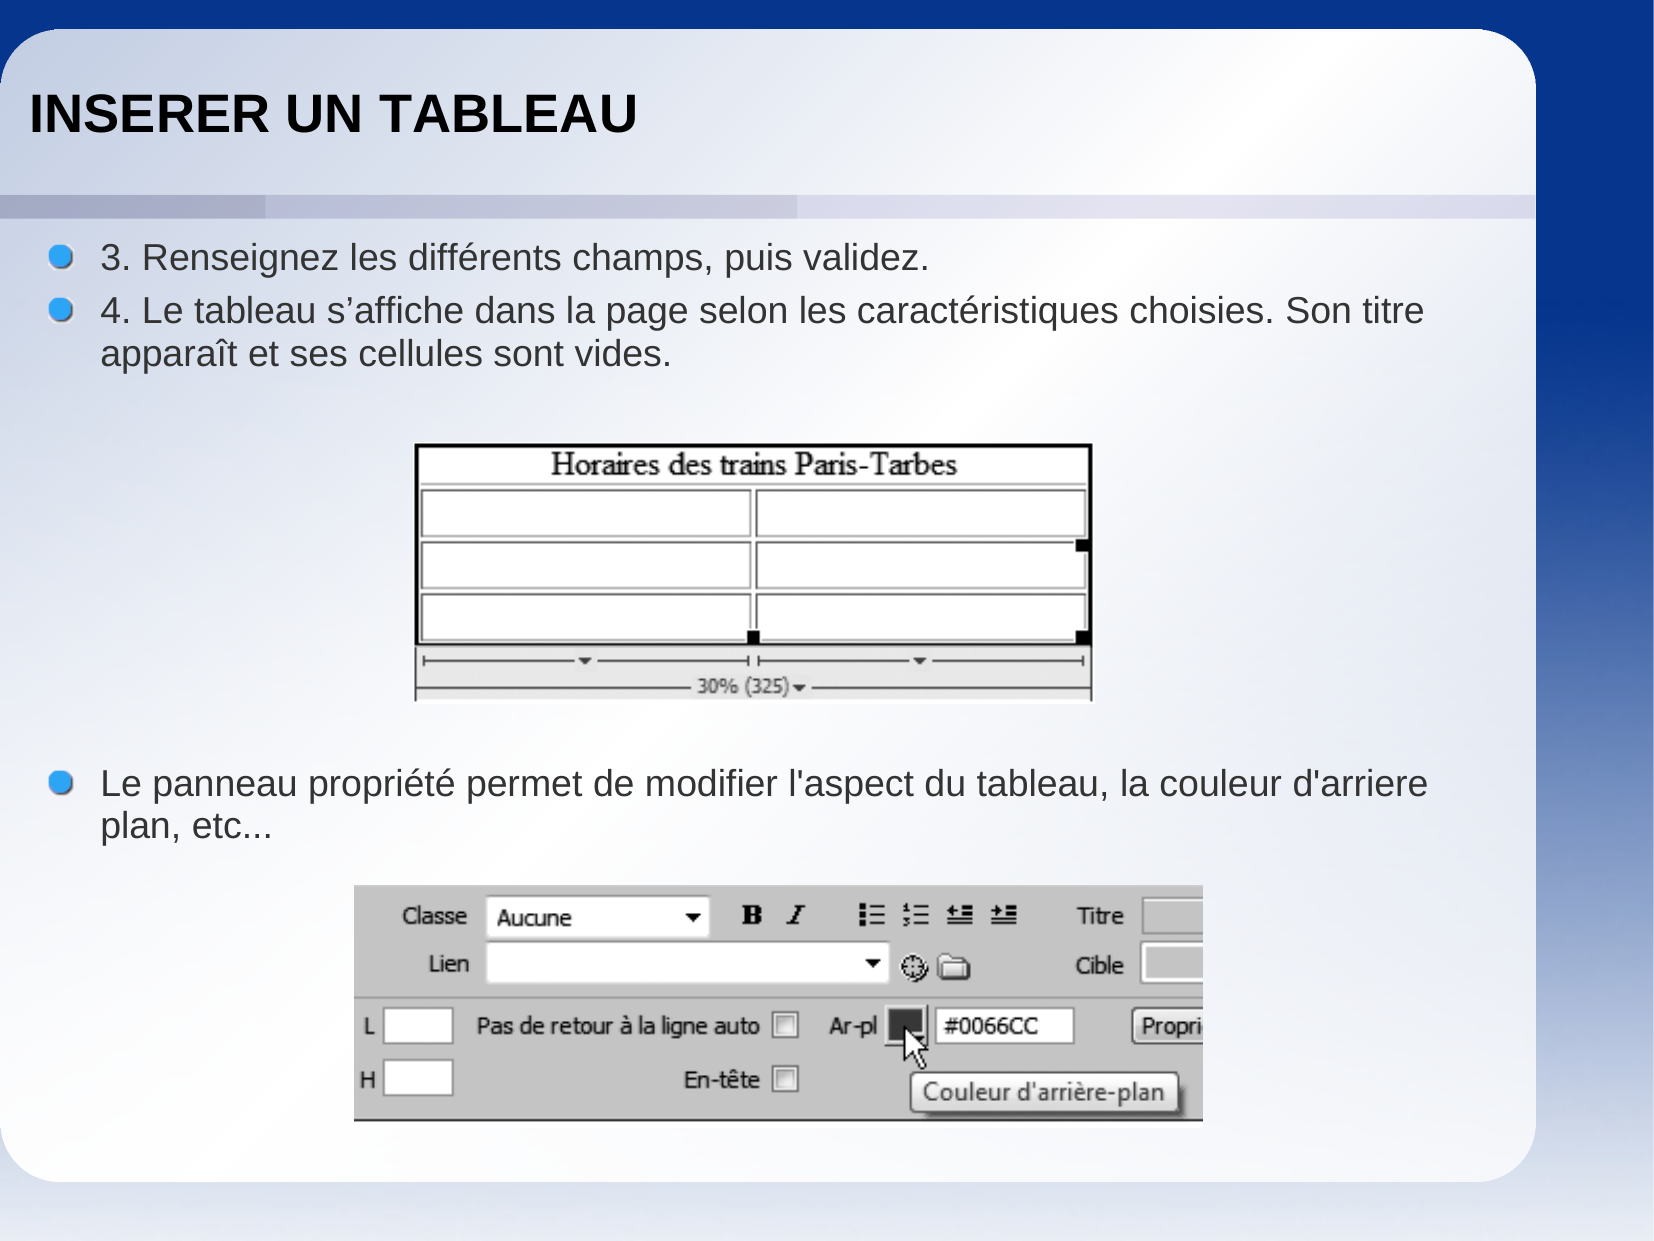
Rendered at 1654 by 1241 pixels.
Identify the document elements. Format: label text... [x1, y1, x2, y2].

picture [354, 885, 1203, 1128]
picture [0, 0, 1654, 1241]
picture [413, 442, 1095, 704]
title INSERER UN TABLEAU [29, 49, 1506, 178]
list 3. Renseignez les différents champs, puis validez. 4. Le tableau s’affiche dans la page selon les caractéristiques choisies. Son titre apparaît et ses cellules sont vides. Le panneau propriété permet de modifier l'aspect du tableau, la couleur d'arriere plan, etc... [29, 236, 1506, 1152]
